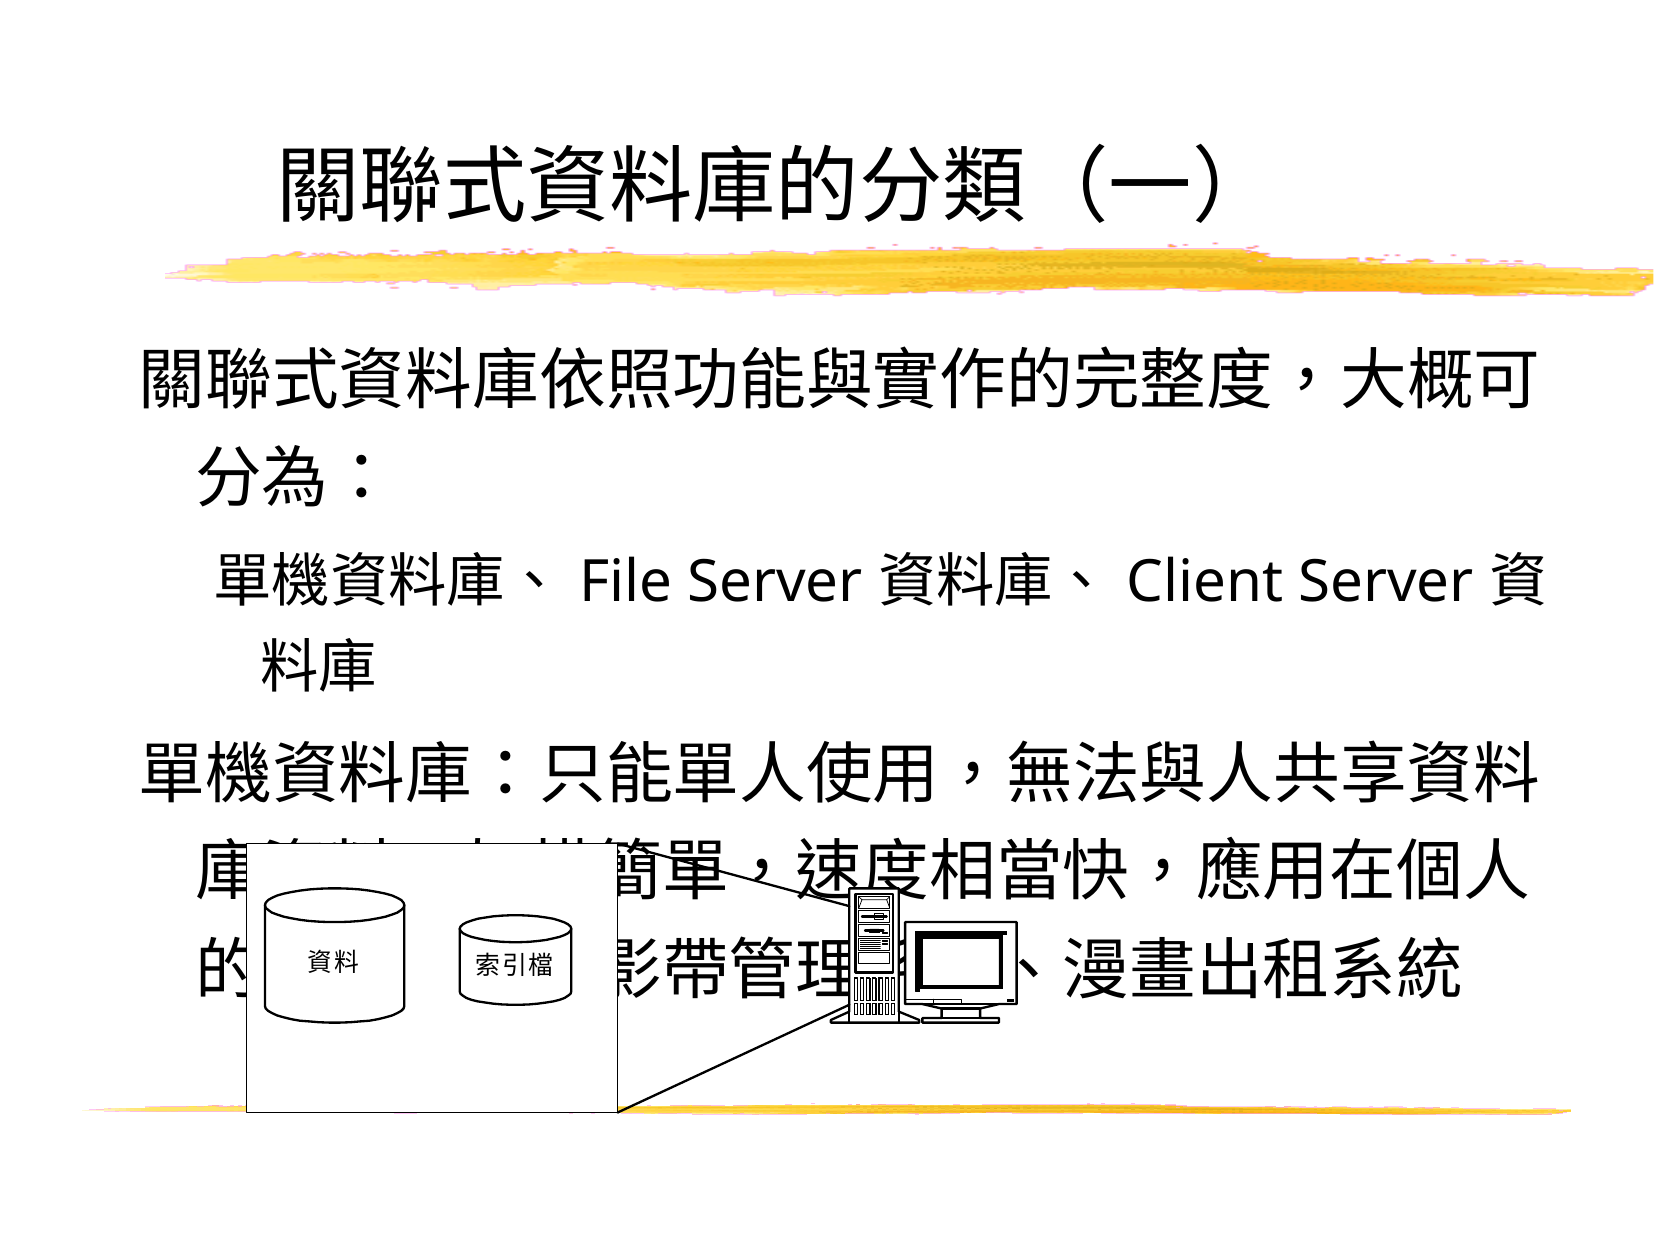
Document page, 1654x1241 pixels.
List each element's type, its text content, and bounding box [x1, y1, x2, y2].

picture [1056, 1102, 1571, 1117]
picture [82, 1102, 244, 1117]
title 關聯式資料庫的分類（一） [73, 41, 1479, 249]
picture [165, 237, 1654, 308]
list 關聯式資料庫依照功能與實作的完整度，大概可分為： 單機資料庫、File Server資料庫、Client Server資料庫 單機資料庫：只能單人使用，無法與人共享資料庫資料。架構簡單，速度相當快，應用在個人的通訊錄、錄影帶管理系統、漫畫出租系統 [124, 316, 1585, 1061]
chart [244, 838, 1056, 1117]
